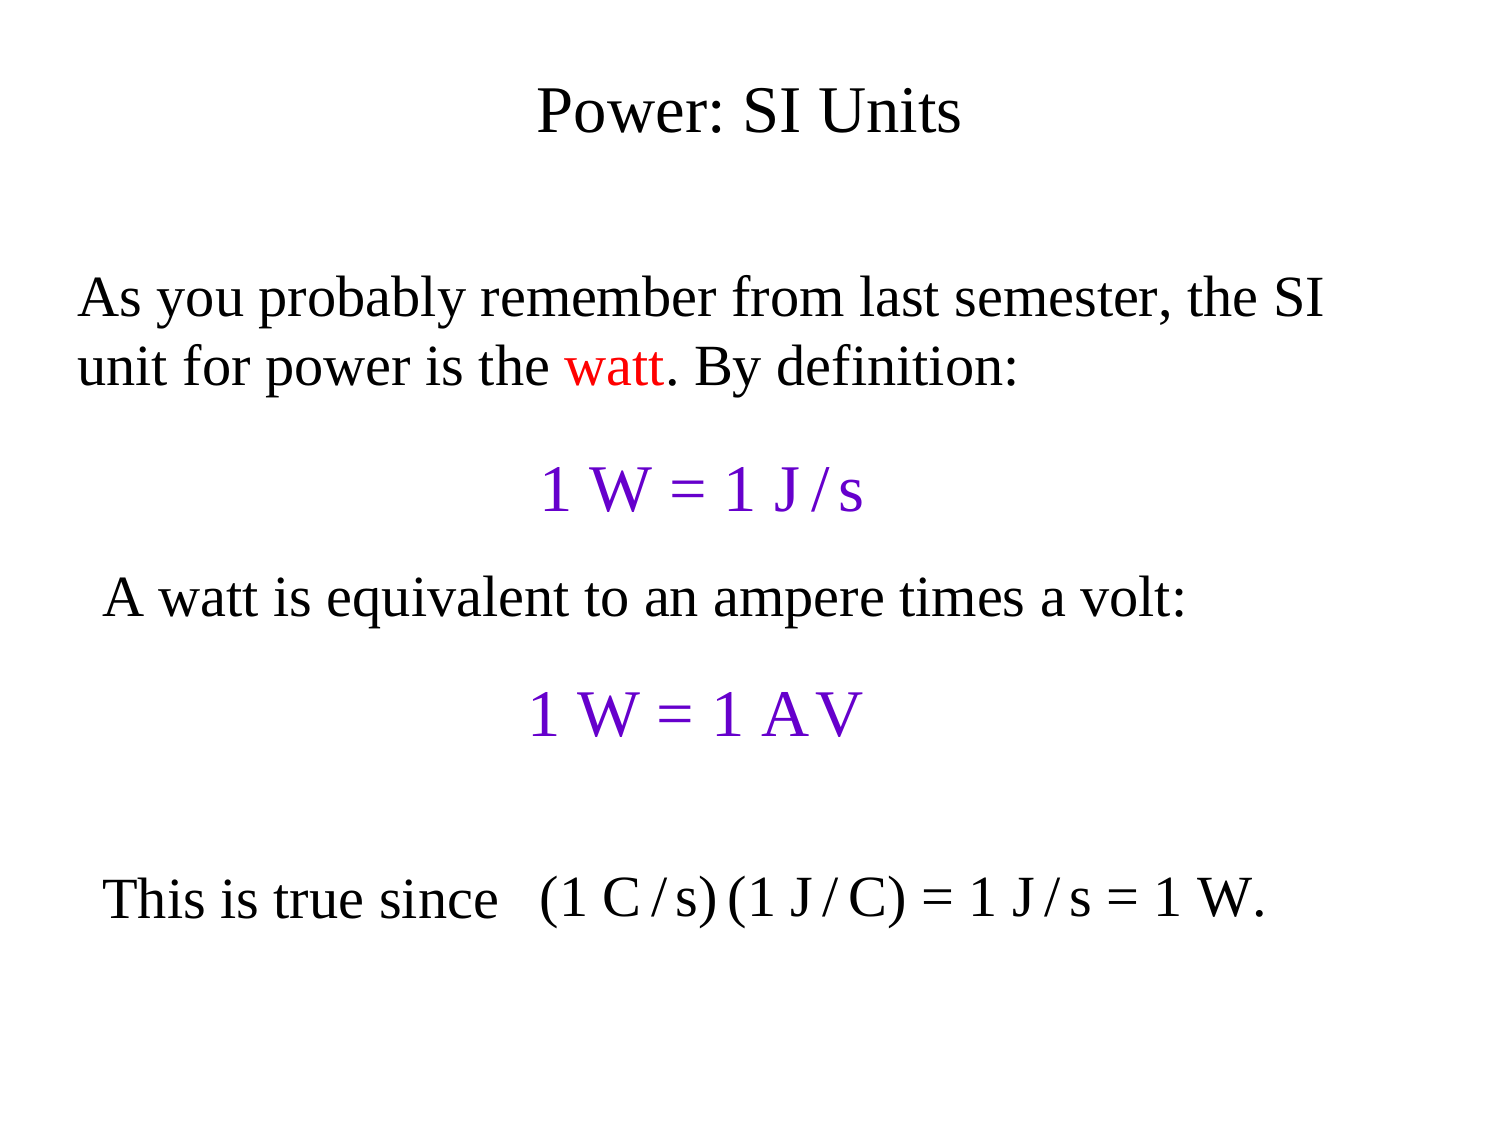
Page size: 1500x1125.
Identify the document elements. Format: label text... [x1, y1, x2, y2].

text_box 1 W = 1 J / s [524, 437, 1000, 533]
title Power: SI Units [112, 24, 1388, 188]
text_box This is true since [87, 852, 775, 938]
text_box 1 W = 1 A V [512, 662, 988, 758]
text_box As you probably remember from last semester, the SI unit for power is the watt. By definition: [62, 249, 1426, 406]
text_box A watt is equivalent to an ampere times a volt: [87, 549, 1426, 636]
text_box (1 C / s) (1 J / C) = 1 J / s = 1 W. [524, 849, 1388, 936]
